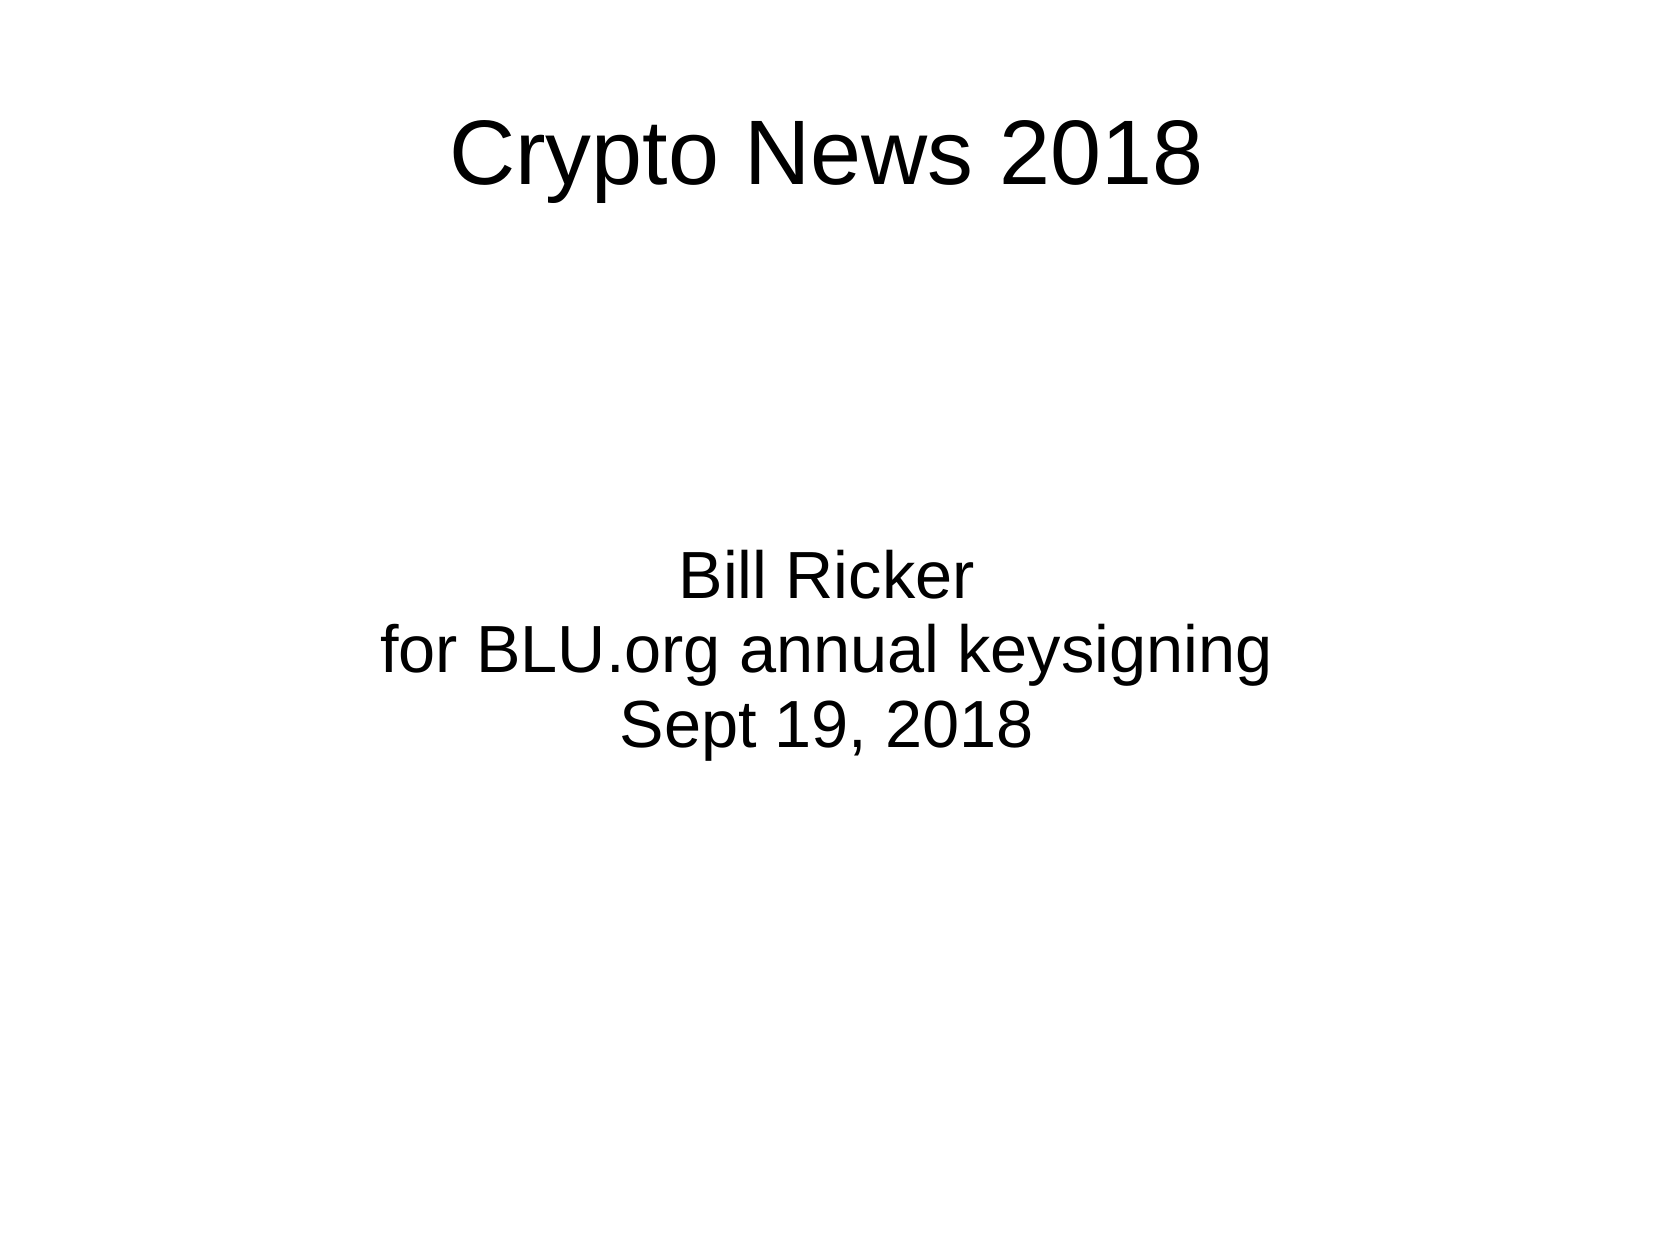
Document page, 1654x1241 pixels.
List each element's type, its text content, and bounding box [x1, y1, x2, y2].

title Crypto News 2018 [82, 49, 1571, 257]
subtitle Bill Ricker for BLU.org annual keysigning Sept 19, 2018 [82, 290, 1571, 1010]
